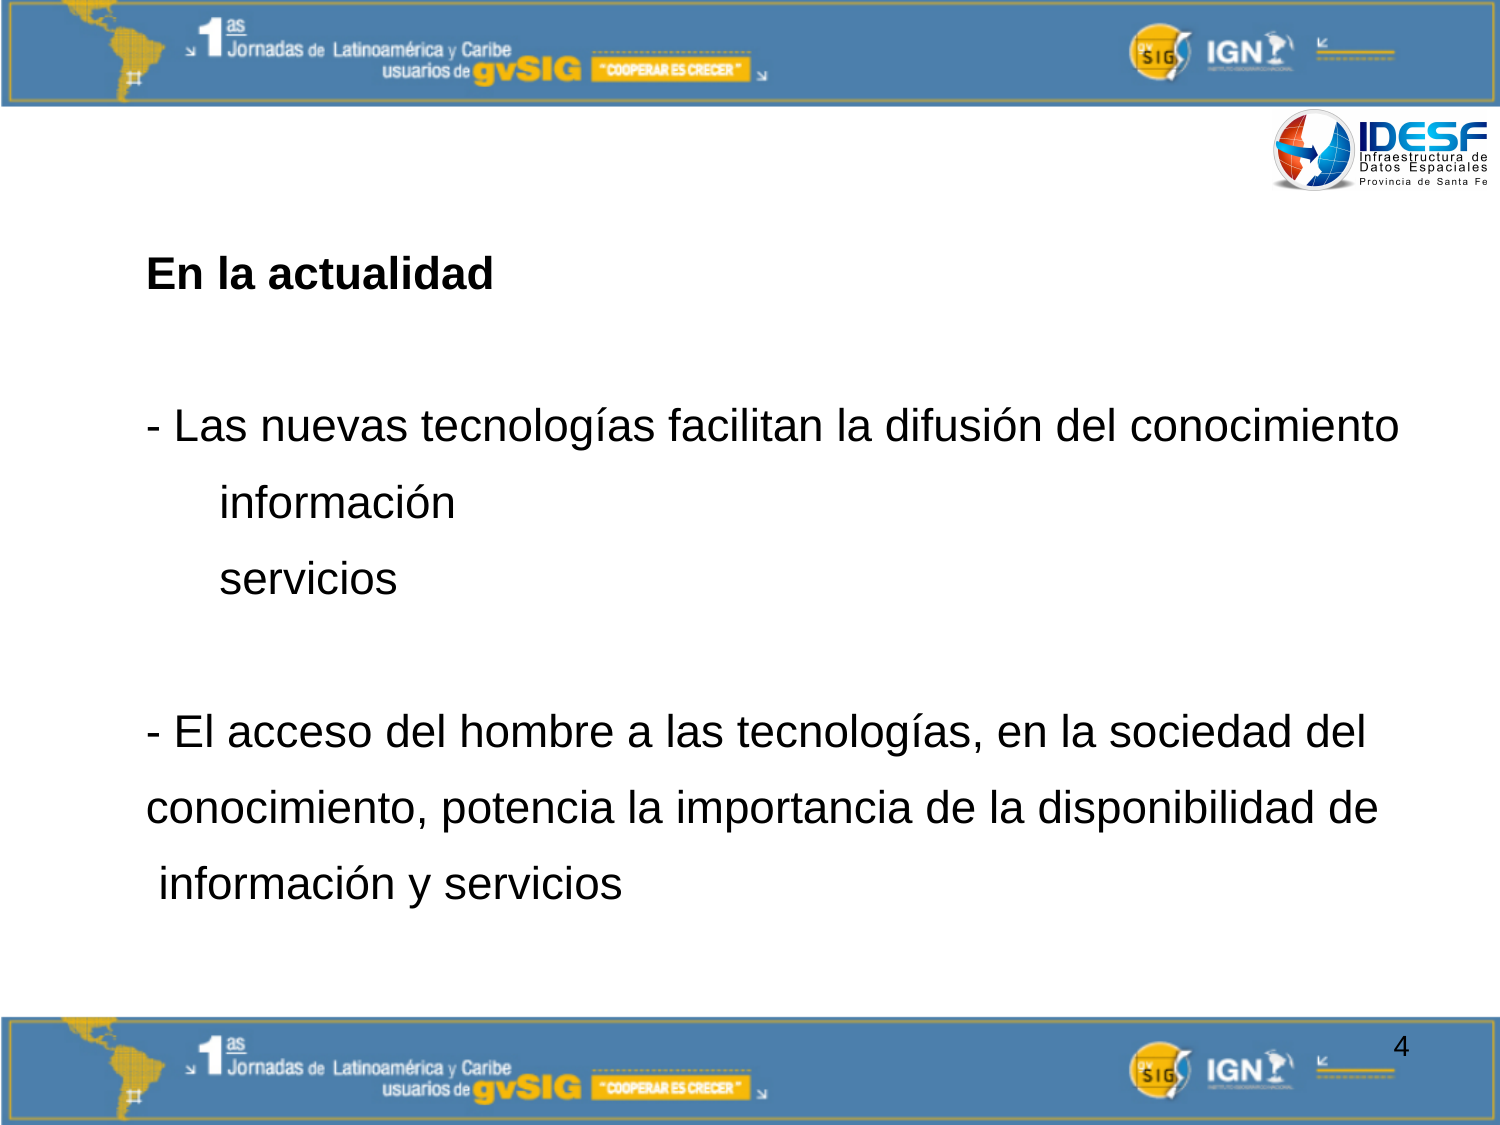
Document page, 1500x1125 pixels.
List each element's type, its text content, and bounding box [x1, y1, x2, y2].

text_box En la actualidad - Las nuevas tecnologías facilitan la difusión del conocimiento información servicios - El acceso del hombre a las tecnologías, en la sociedad del conocimiento, potencia la importancia de la disponibilidad de información y servicios [131, 243, 1417, 918]
picture [0, 0, 1500, 1125]
